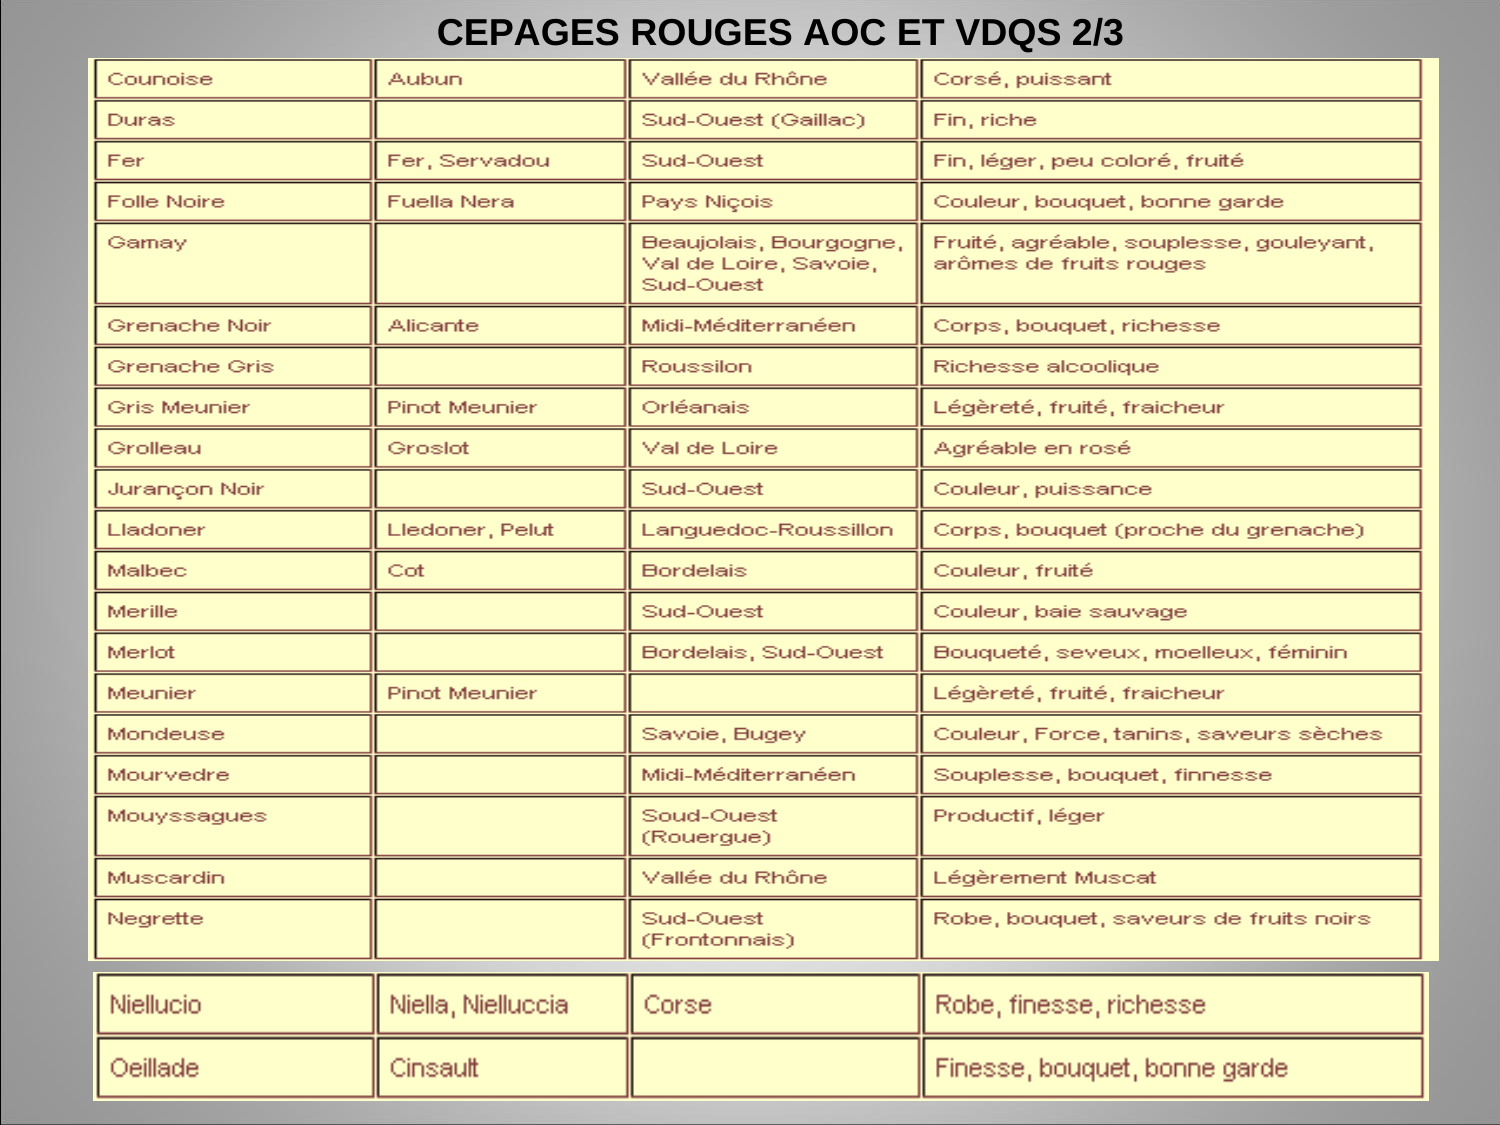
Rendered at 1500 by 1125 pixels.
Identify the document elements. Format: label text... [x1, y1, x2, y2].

picture [0, 0, 1500, 1125]
text_box [88, 58, 1439, 962]
text_box CEPAGES ROUGES AOC ET VDQS 2/3 [422, 0, 1140, 61]
